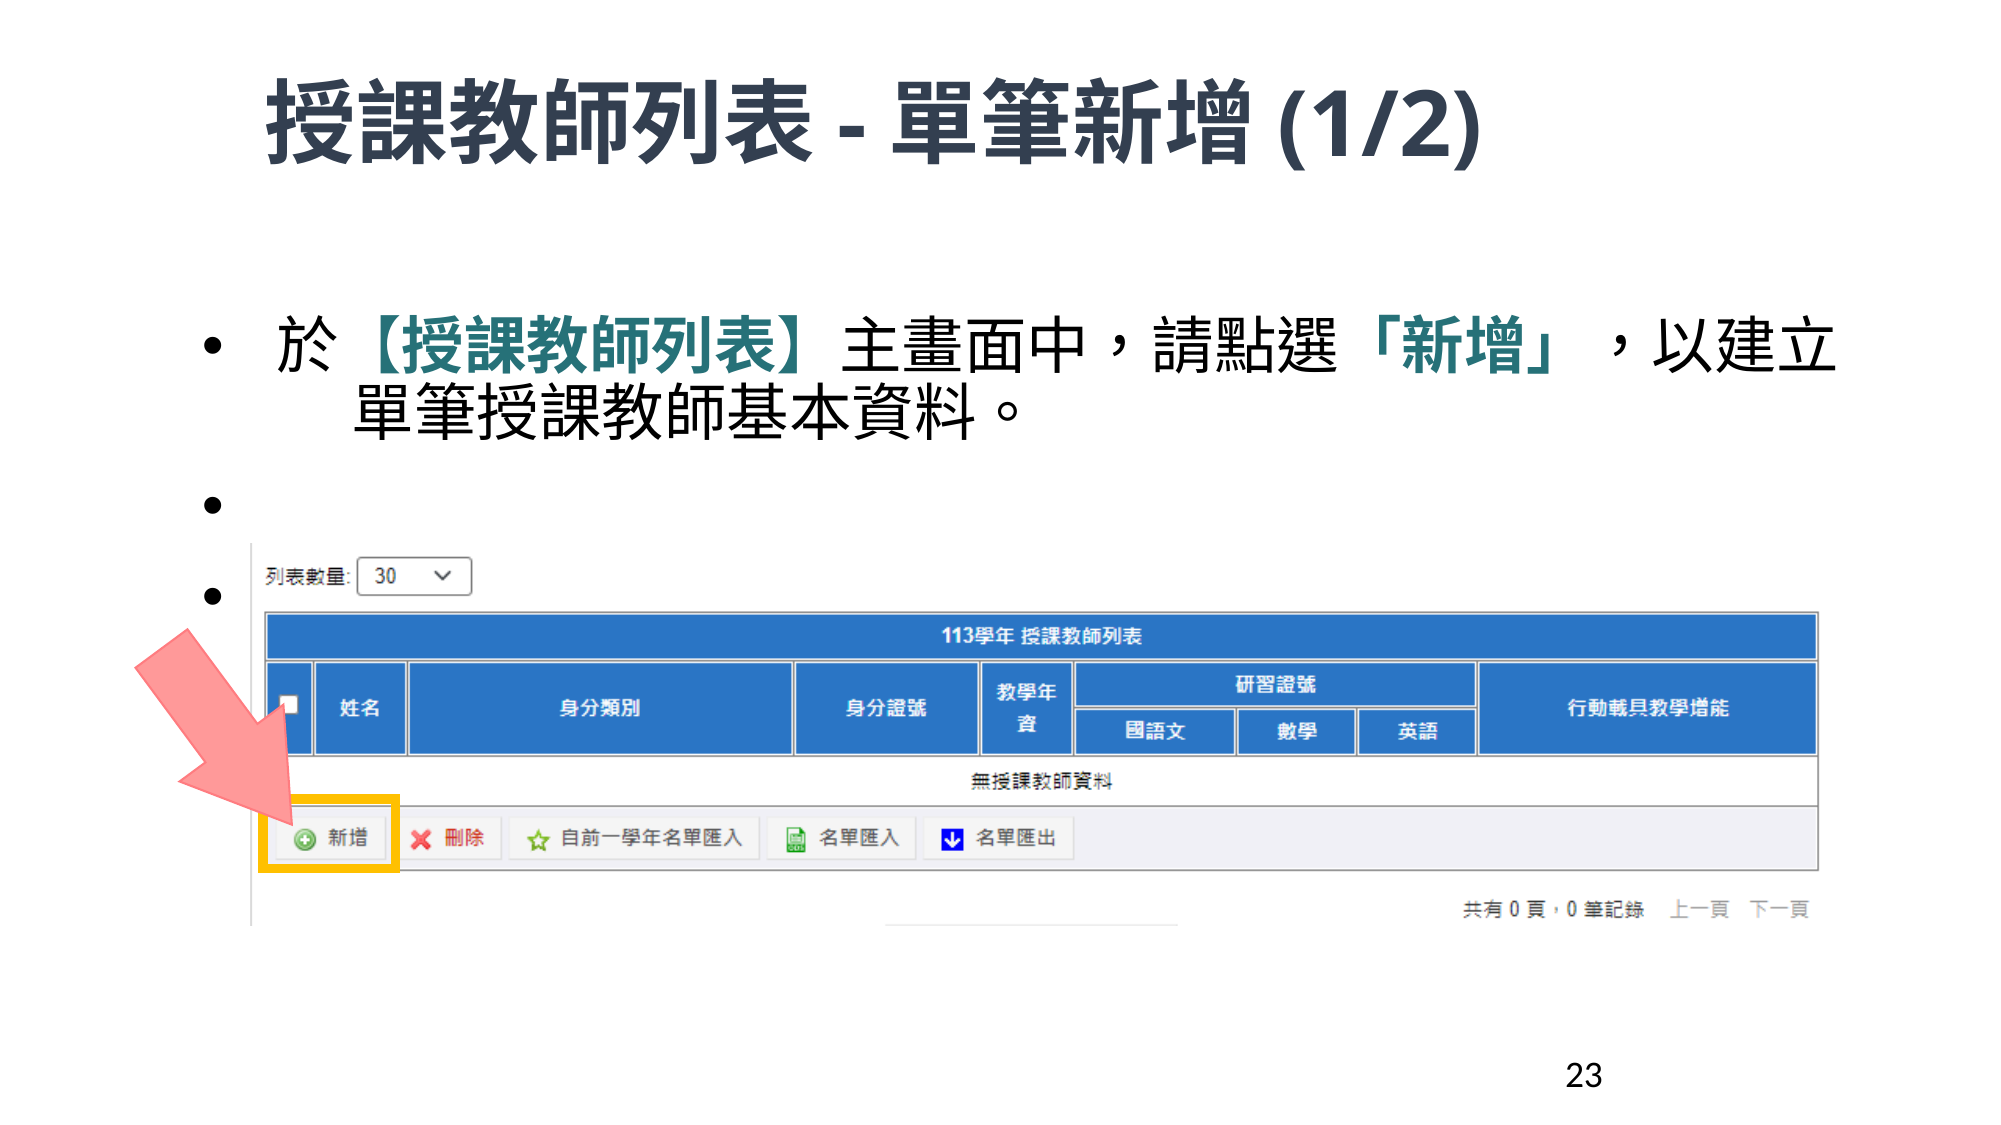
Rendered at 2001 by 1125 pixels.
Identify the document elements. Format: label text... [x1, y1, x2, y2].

text_box [135, 629, 292, 825]
subtitle 於【授課教師列表】主畫面中，請點選「新增」，以建立單筆授課教師基本資料。 [186, 306, 1865, 996]
picture [249, 543, 1827, 926]
picture [268, 804, 391, 864]
text_box 授課教師列表-單筆新增(1/2) [250, 58, 1498, 183]
text_box [1550, 1042, 2000, 1103]
